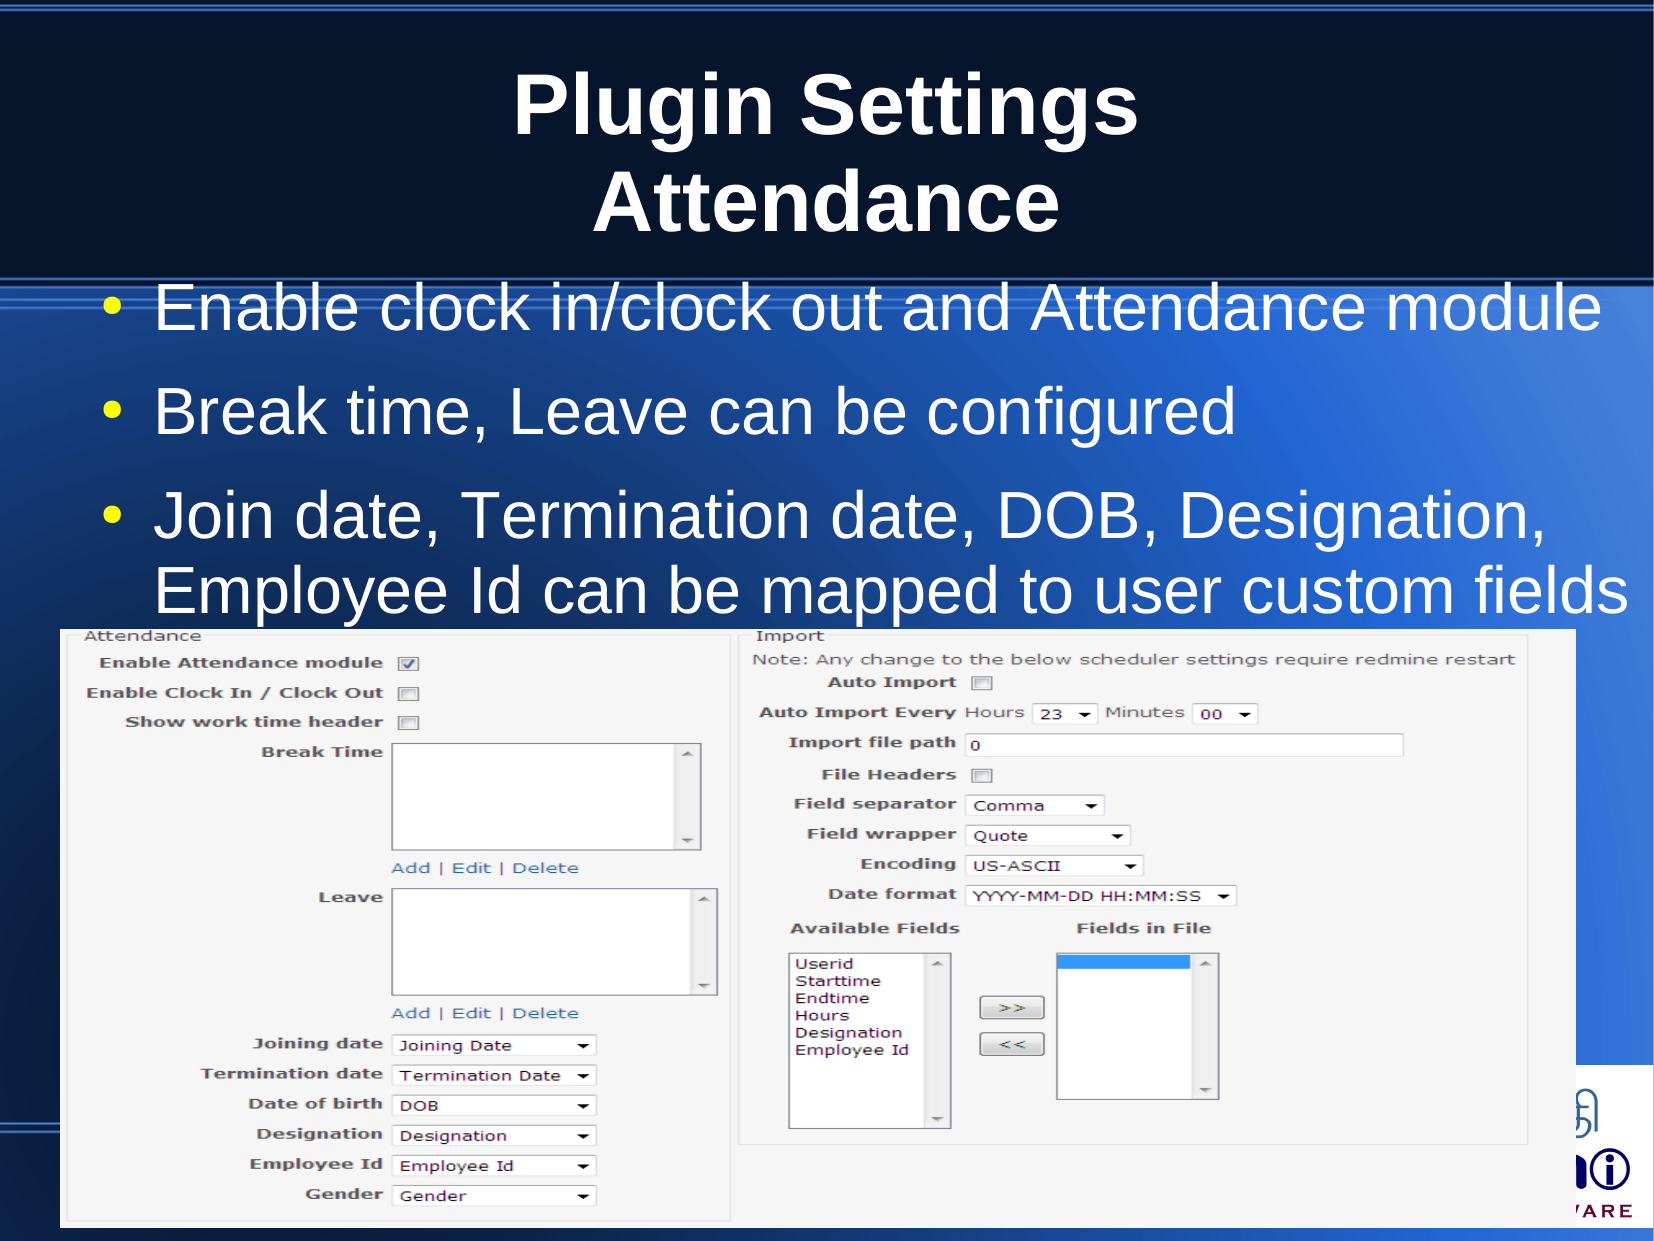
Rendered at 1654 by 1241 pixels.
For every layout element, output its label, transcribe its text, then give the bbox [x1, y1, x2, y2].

list Enable clock in/clock out and Attendance module Break time, Leave can be configured Join date, Termination date, DOB, Designation, Employee Id can be mapped to user custom fields [82, 270, 1636, 1043]
picture [0, 0, 1654, 1241]
title Plugin Settings Attendance [82, 56, 1571, 250]
